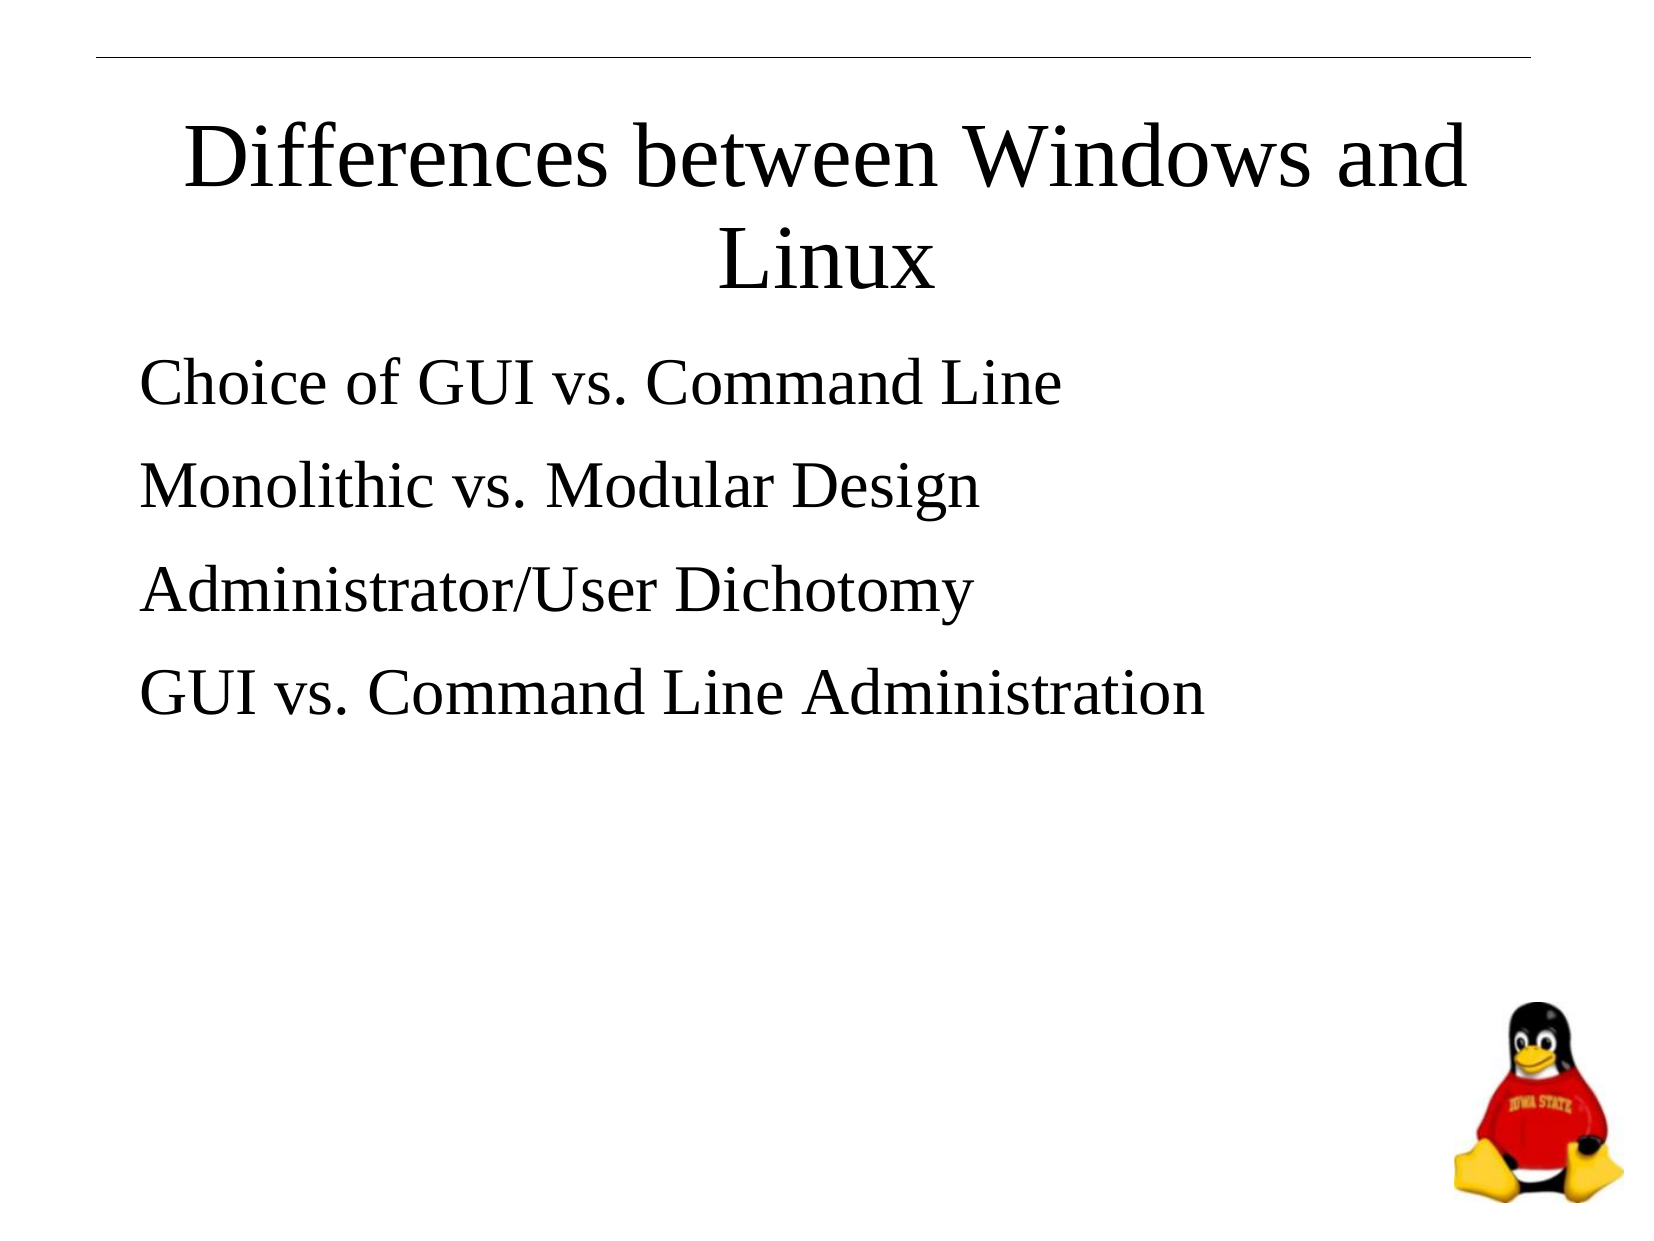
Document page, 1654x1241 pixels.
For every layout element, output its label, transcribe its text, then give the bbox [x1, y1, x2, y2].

list Choice of GUI vs. Command Line Monolithic vs. Modular Design Administrator/User Dichotomy GUI vs. Command Line Administration [121, 344, 1534, 1127]
picture [1454, 1002, 1624, 1203]
title Differences between Windows and Linux [121, 79, 1534, 334]
